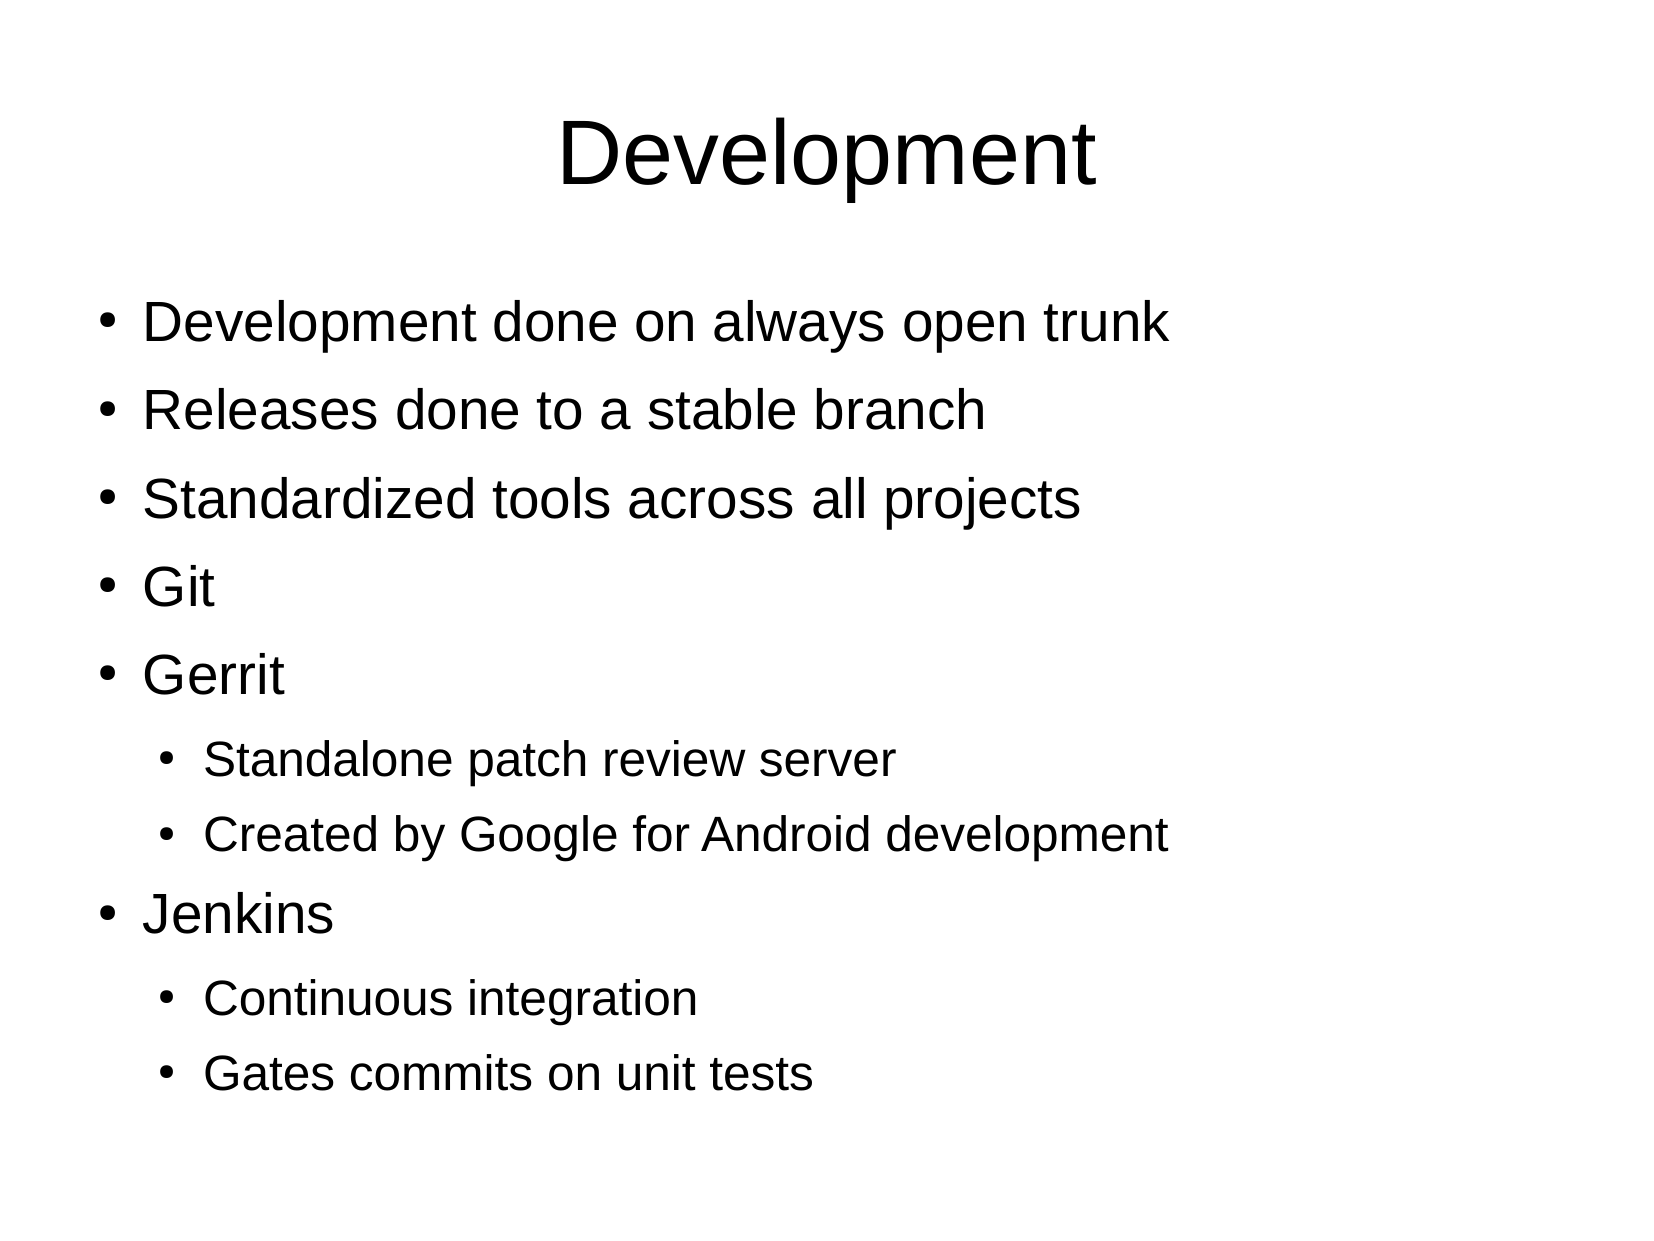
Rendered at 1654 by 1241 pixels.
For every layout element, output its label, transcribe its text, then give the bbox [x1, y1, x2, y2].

title Development [82, 49, 1571, 257]
list Development done on always open trunk Releases done to a stable branch Standardized tools across all projects Git Gerrit Standalone patch review server Created by Google for Android development Jenkins Continuous integration Gates commits on unit tests [82, 290, 1571, 1109]
